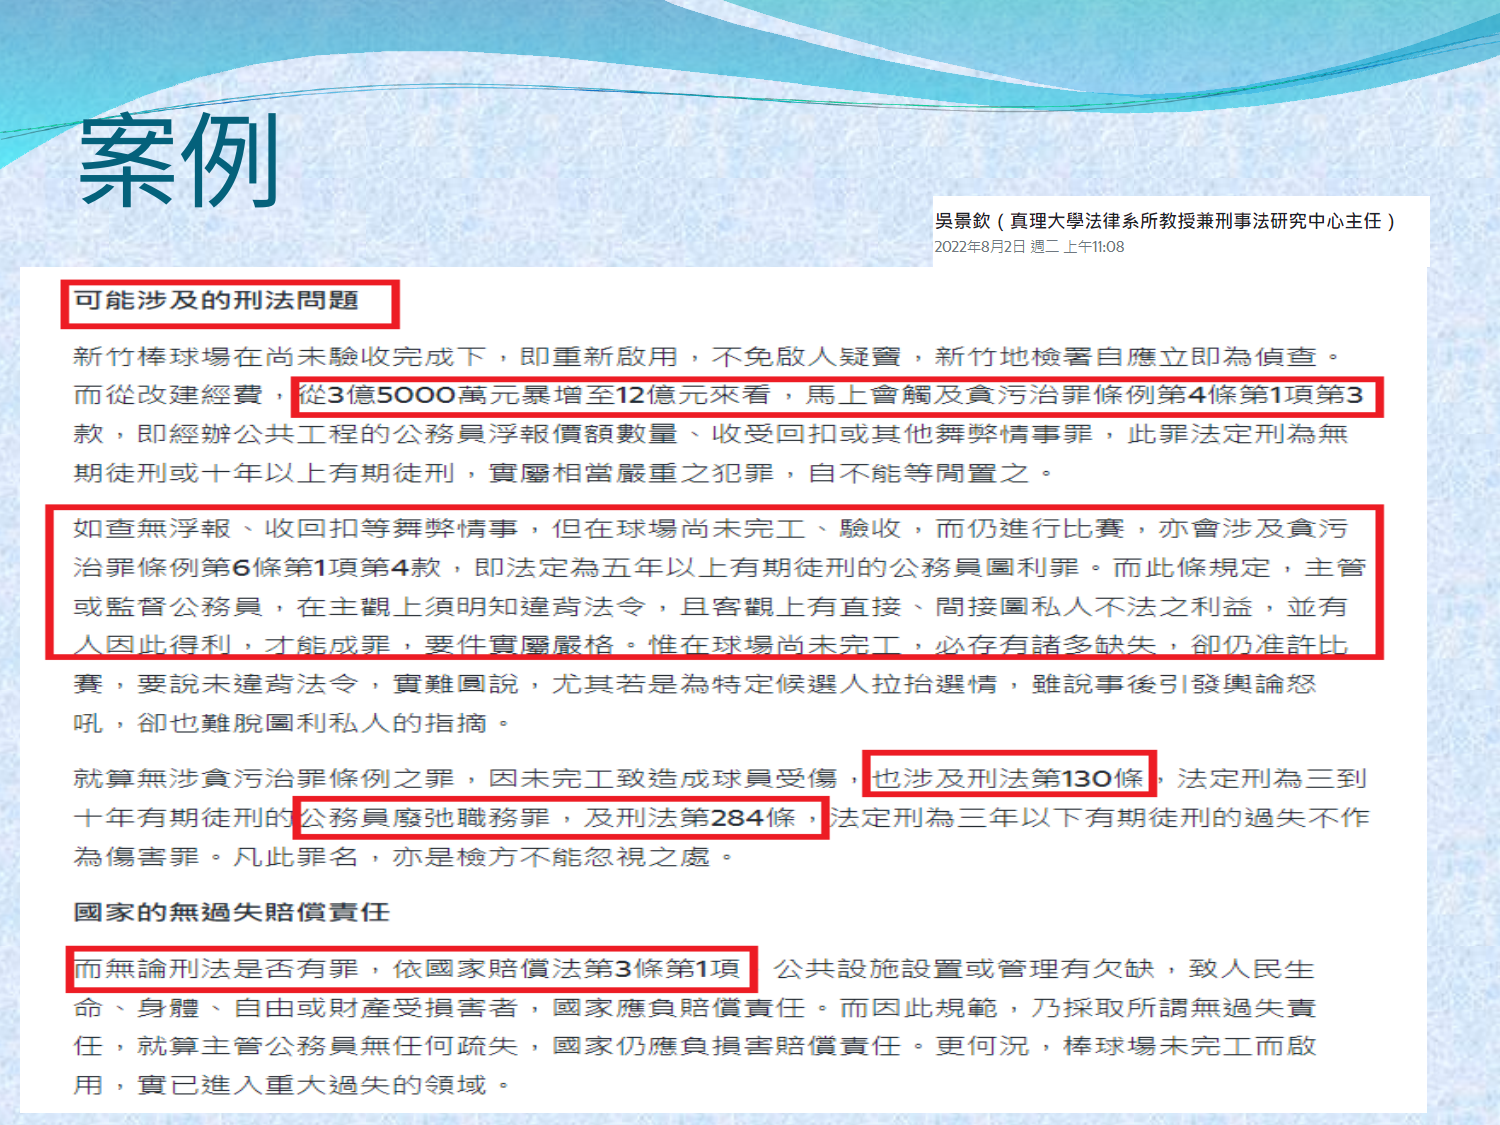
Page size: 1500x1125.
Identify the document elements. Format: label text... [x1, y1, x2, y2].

picture [0, 0, 1500, 1125]
title 案例 [75, 115, 1426, 221]
